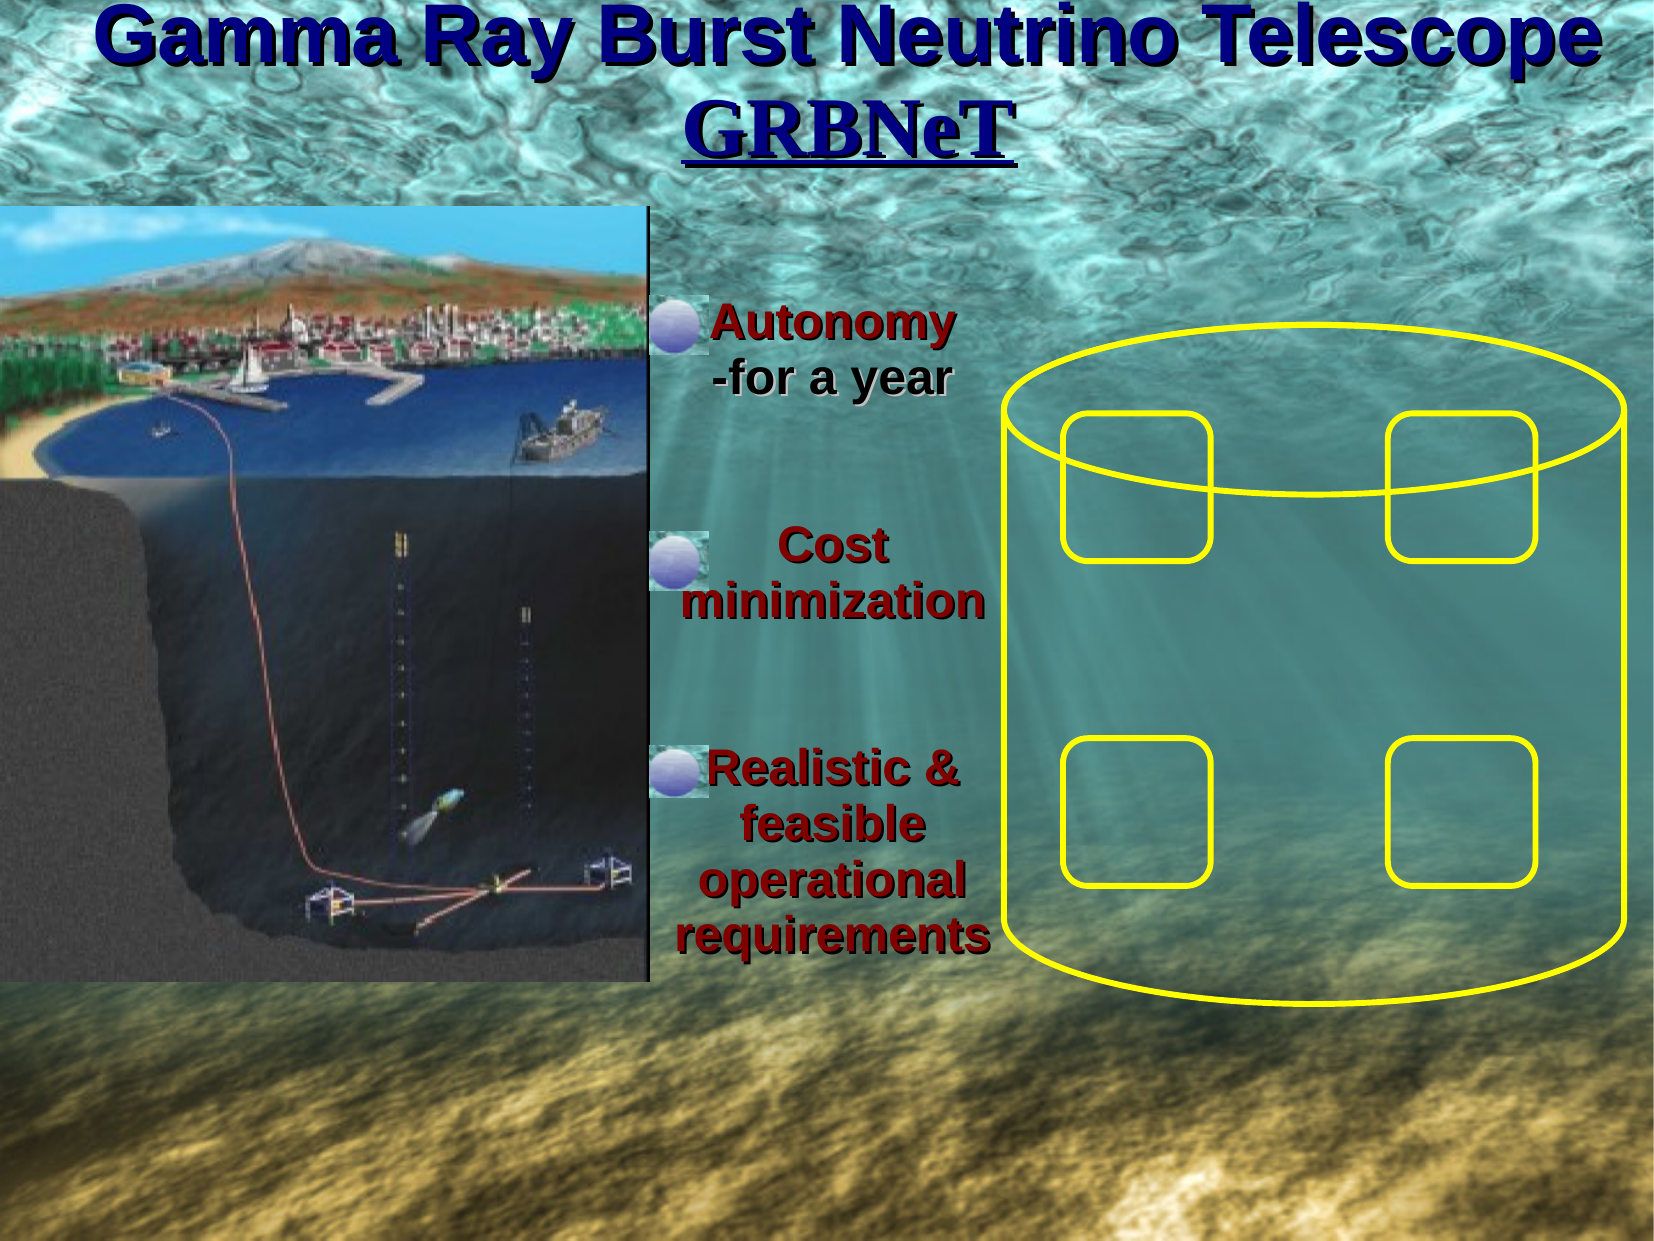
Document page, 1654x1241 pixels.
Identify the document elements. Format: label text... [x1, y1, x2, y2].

picture [1391, 417, 1532, 488]
picture [1007, 429, 1621, 1001]
picture [1066, 417, 1207, 486]
picture [1066, 464, 1207, 558]
picture [0, 173, 1654, 1241]
title Autonomy -for a year Cost minimization Realistic & feasible operational requirements [661, 147, 1004, 1108]
picture [1391, 473, 1532, 558]
picture [1007, 328, 1621, 491]
title Gamma Ray Burst Neutrino Telescope GRBNeT [0, 0, 1654, 173]
